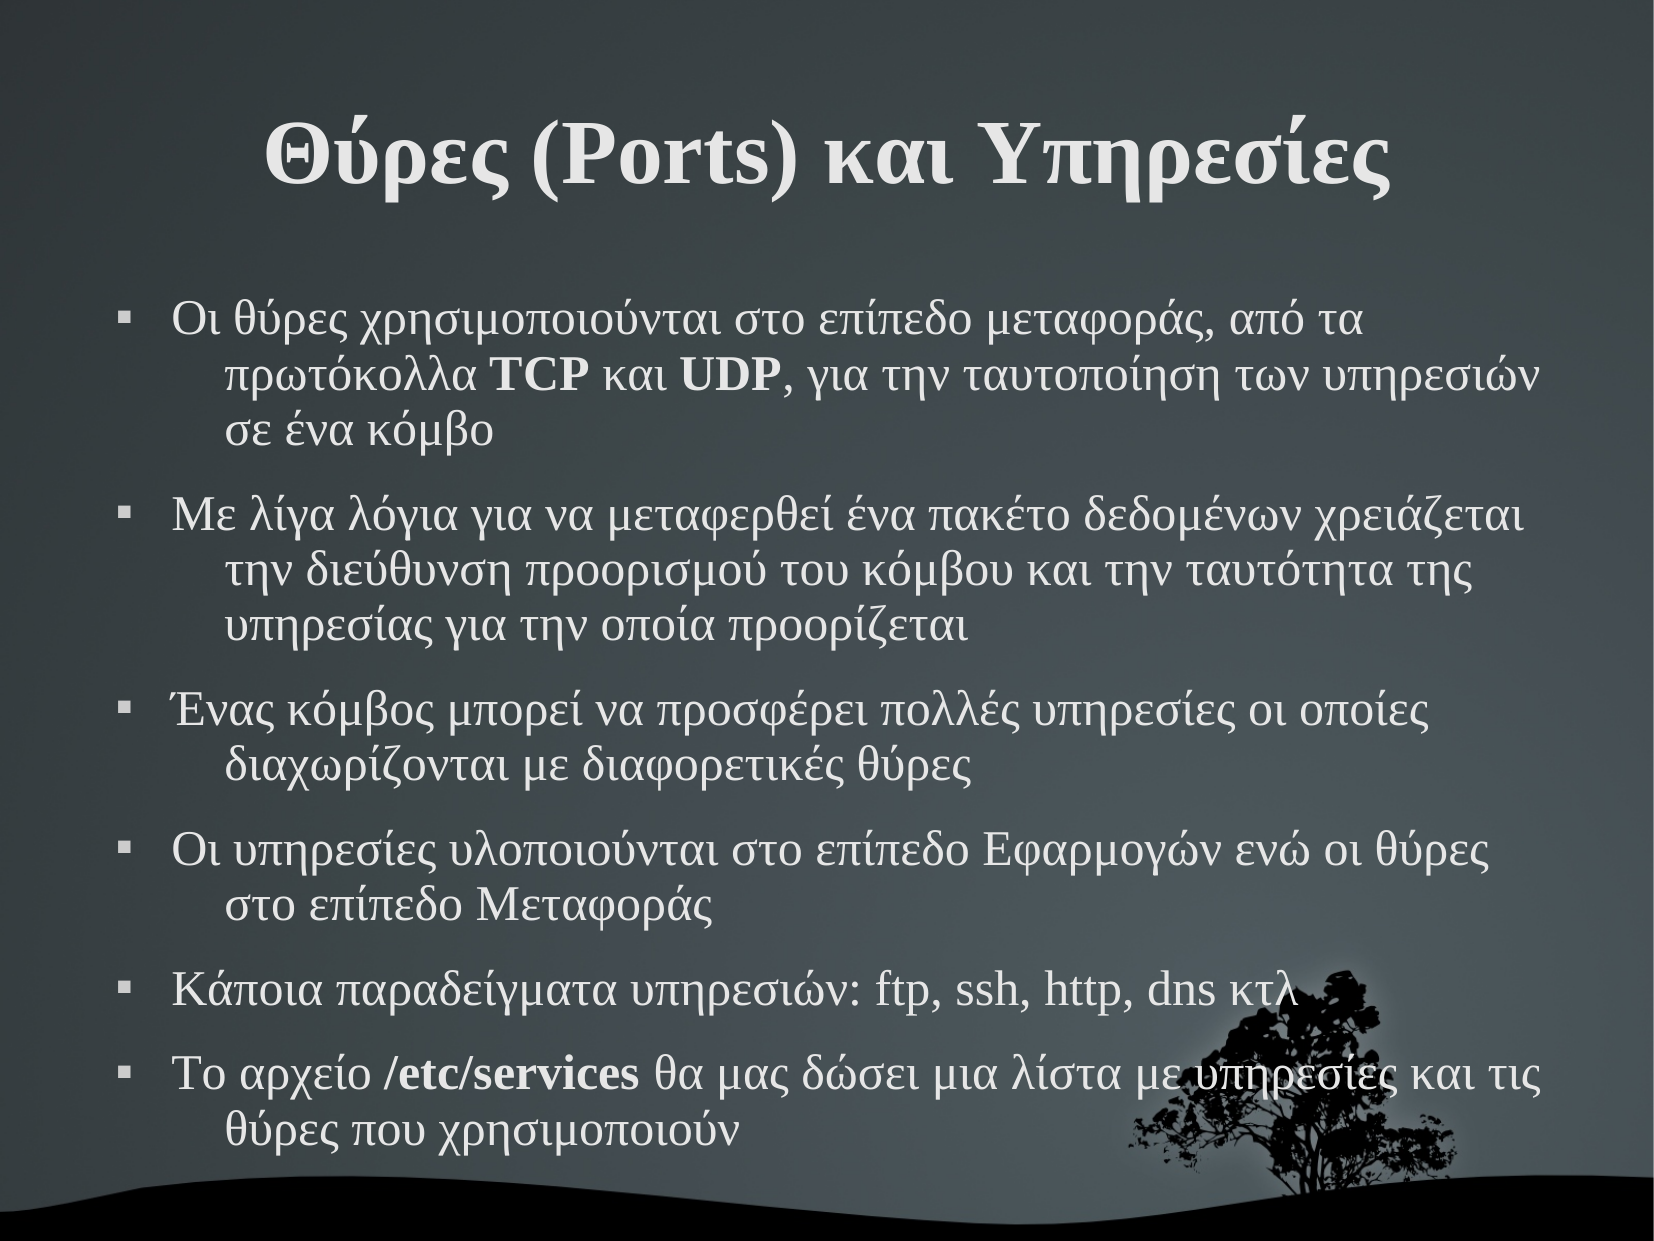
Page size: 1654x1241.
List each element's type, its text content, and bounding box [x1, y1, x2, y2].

title Θύρες (Ports) και Υπηρεσίες [82, 49, 1571, 257]
picture [0, 0, 1654, 1241]
list Οι θύρες χρησιμοποιούνται στο επίπεδο μεταφοράς, από τα πρωτόκολλα TCP και UDP, για την ταυτοποίηση των υπηρεσιών σε ένα κόμβο Με λίγα λόγια για να μεταφερθεί ένα πακέτο δεδομένων χρειάζεται την διεύθυνση προορισμού του κόμβου και την ταυτότητα της υπηρεσίας για την οποία προορίζεται Ένας κόμβος μπορεί να προσφέρει πολλές υπηρεσίες οι οποίες διαχωρίζονται με διαφορετικές θύρες Οι υπηρεσίες υλοποιούνται στο επίπεδο Εφαρμογών ενώ οι θύρες στο επίπεδο Μεταφοράς Κάποια παραδείγματα υπηρεσιών: ftp, ssh, http, dns κτλ Το αρχείο /etc/services θα μας δώσει μια λίστα με υπηρεσίες και τις θύρες που χρησιμοποιούν [82, 290, 1571, 1234]
